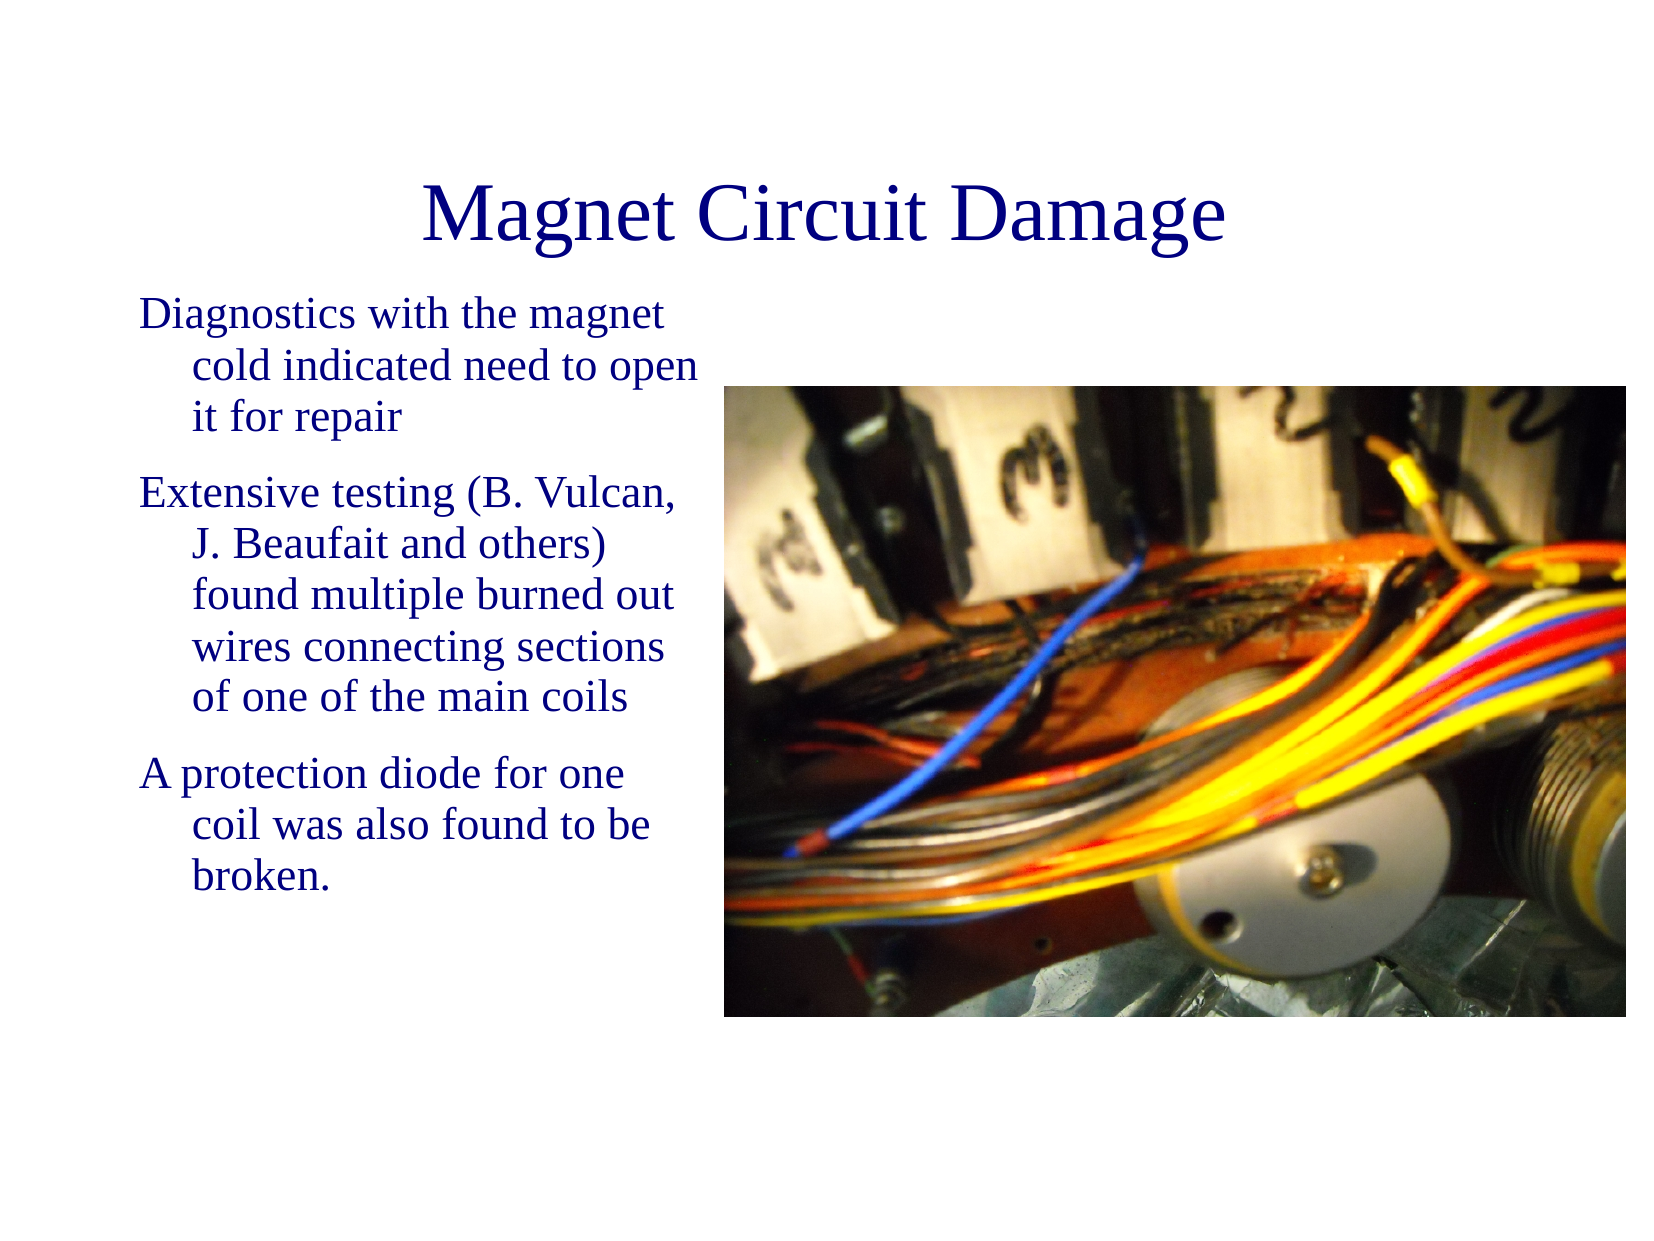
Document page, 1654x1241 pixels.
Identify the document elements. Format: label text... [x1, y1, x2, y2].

title Magnet Circuit Damage [121, 105, 1529, 319]
list Diagnostics with the magnet cold indicated need to open it for repair Extensive testing (B. Vulcan, J. Beaufait and others) found multiple burned out wires connecting sections of one of the main coils A protection diode for one coil was also found to be broken. [121, 288, 707, 1064]
picture [724, 386, 1626, 1017]
